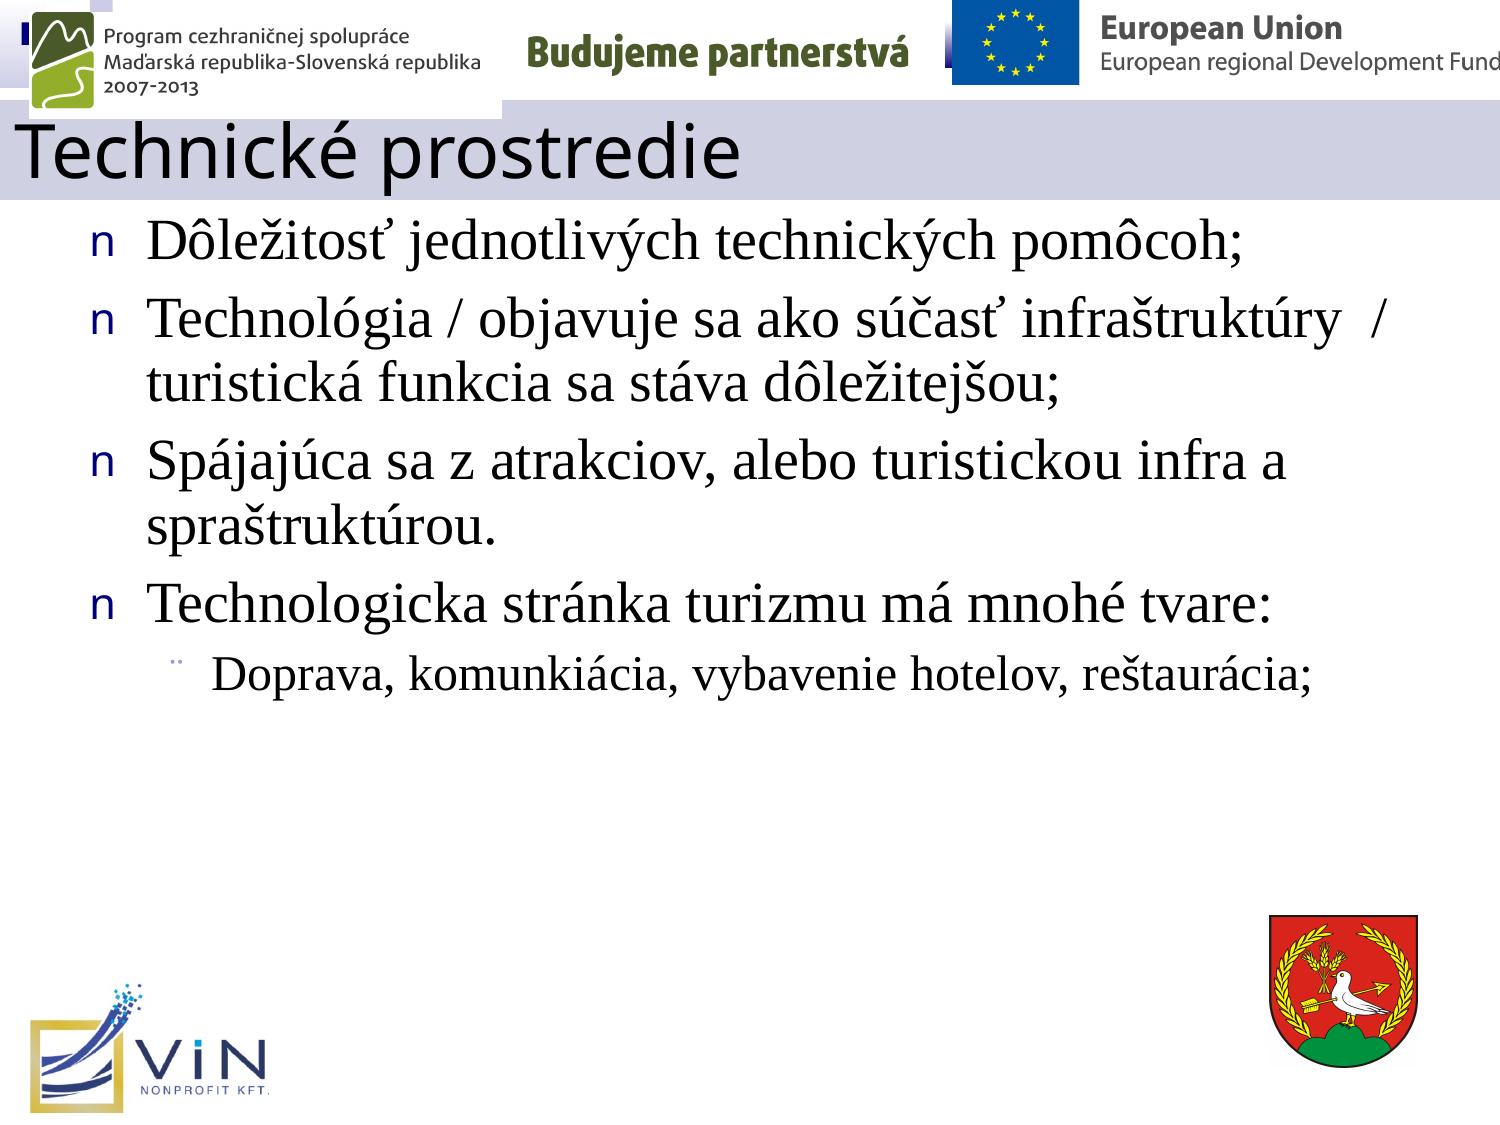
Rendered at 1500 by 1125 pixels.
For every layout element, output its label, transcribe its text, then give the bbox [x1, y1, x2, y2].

list Dôležitosť jednotlivých technických pomôcoh; Technológia / objavuje sa ako súčasť infraštruktúry / turistická funkcia sa stáva dôležitejšou; Spájajúca sa z atrakciov, alebo turistickou infra a spraštruktúrou. Technologicka stránka turizmu má mnohé tvare: Doprava, komunkiácia, vybavenie hotelov, reštaurácia; [75, 200, 1425, 1088]
title Technické prostredie [0, 99, 1500, 200]
picture [952, 0, 1500, 87]
picture [7, 982, 269, 1113]
picture [29, 12, 945, 119]
picture [1269, 915, 1418, 1068]
